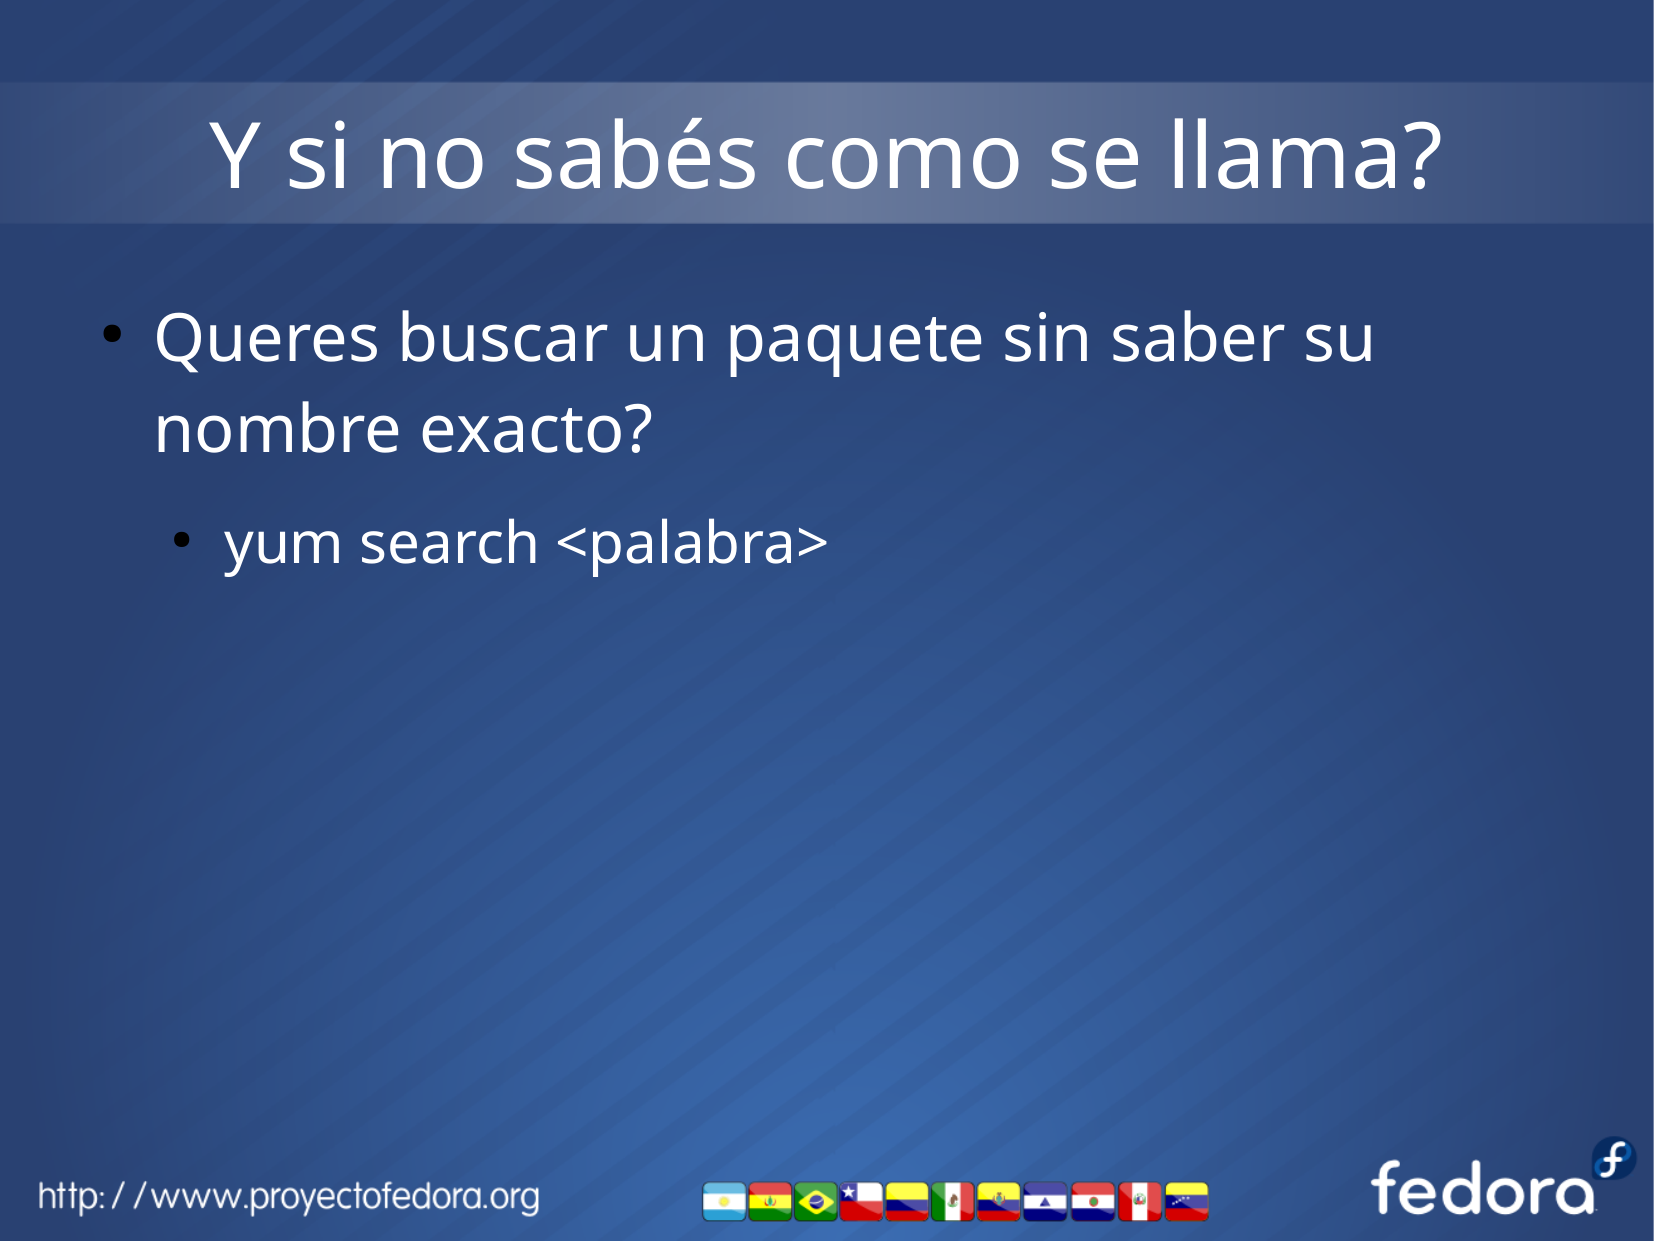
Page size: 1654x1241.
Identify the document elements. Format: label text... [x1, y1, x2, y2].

title Y si no sabés como se llama? [82, 56, 1571, 250]
picture [0, 0, 1654, 1241]
list Queres buscar un paquete sin saber su nombre exacto? yum search <palabra> [82, 290, 1571, 1094]
